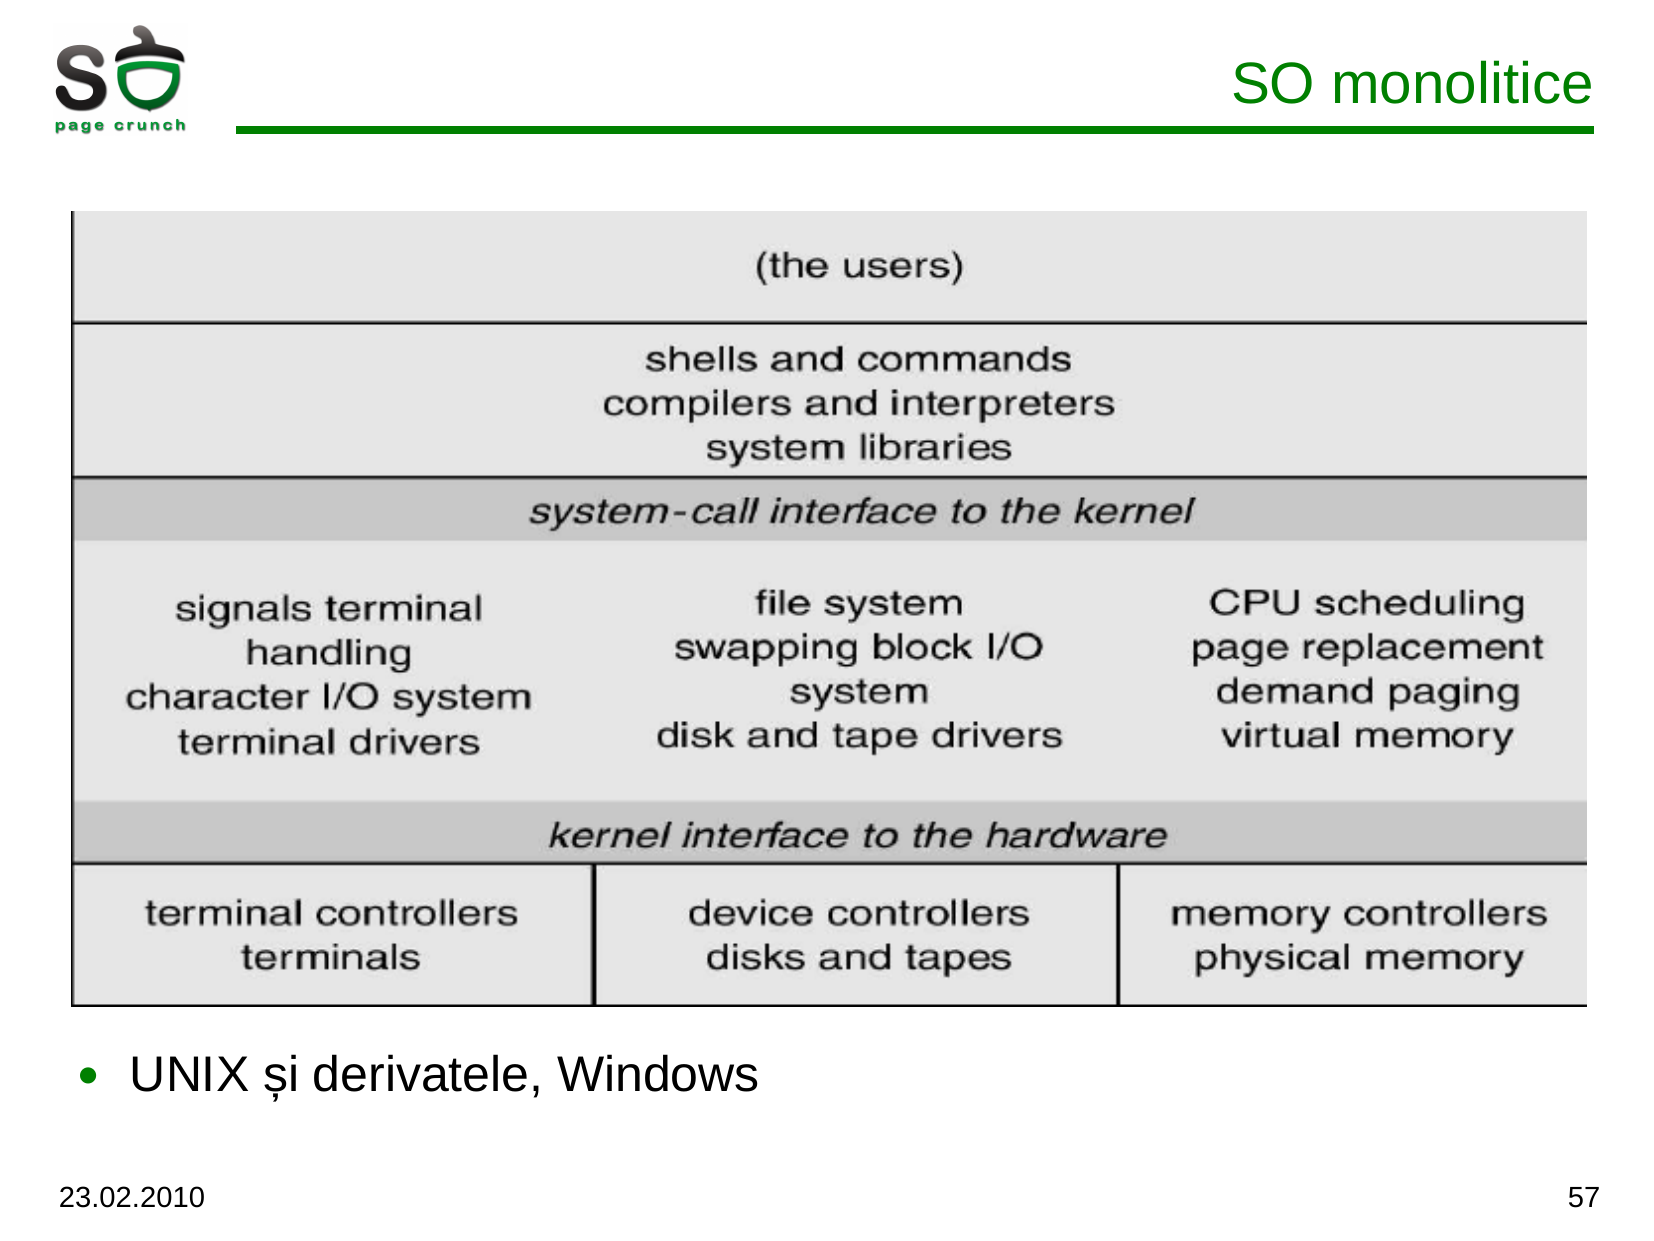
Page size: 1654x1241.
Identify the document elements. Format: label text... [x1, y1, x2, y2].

picture [71, 211, 1587, 1007]
list UNIX și derivatele, Windows [59, 1003, 1595, 1144]
picture [53, 23, 188, 136]
title SO monolitice [236, 49, 1595, 119]
